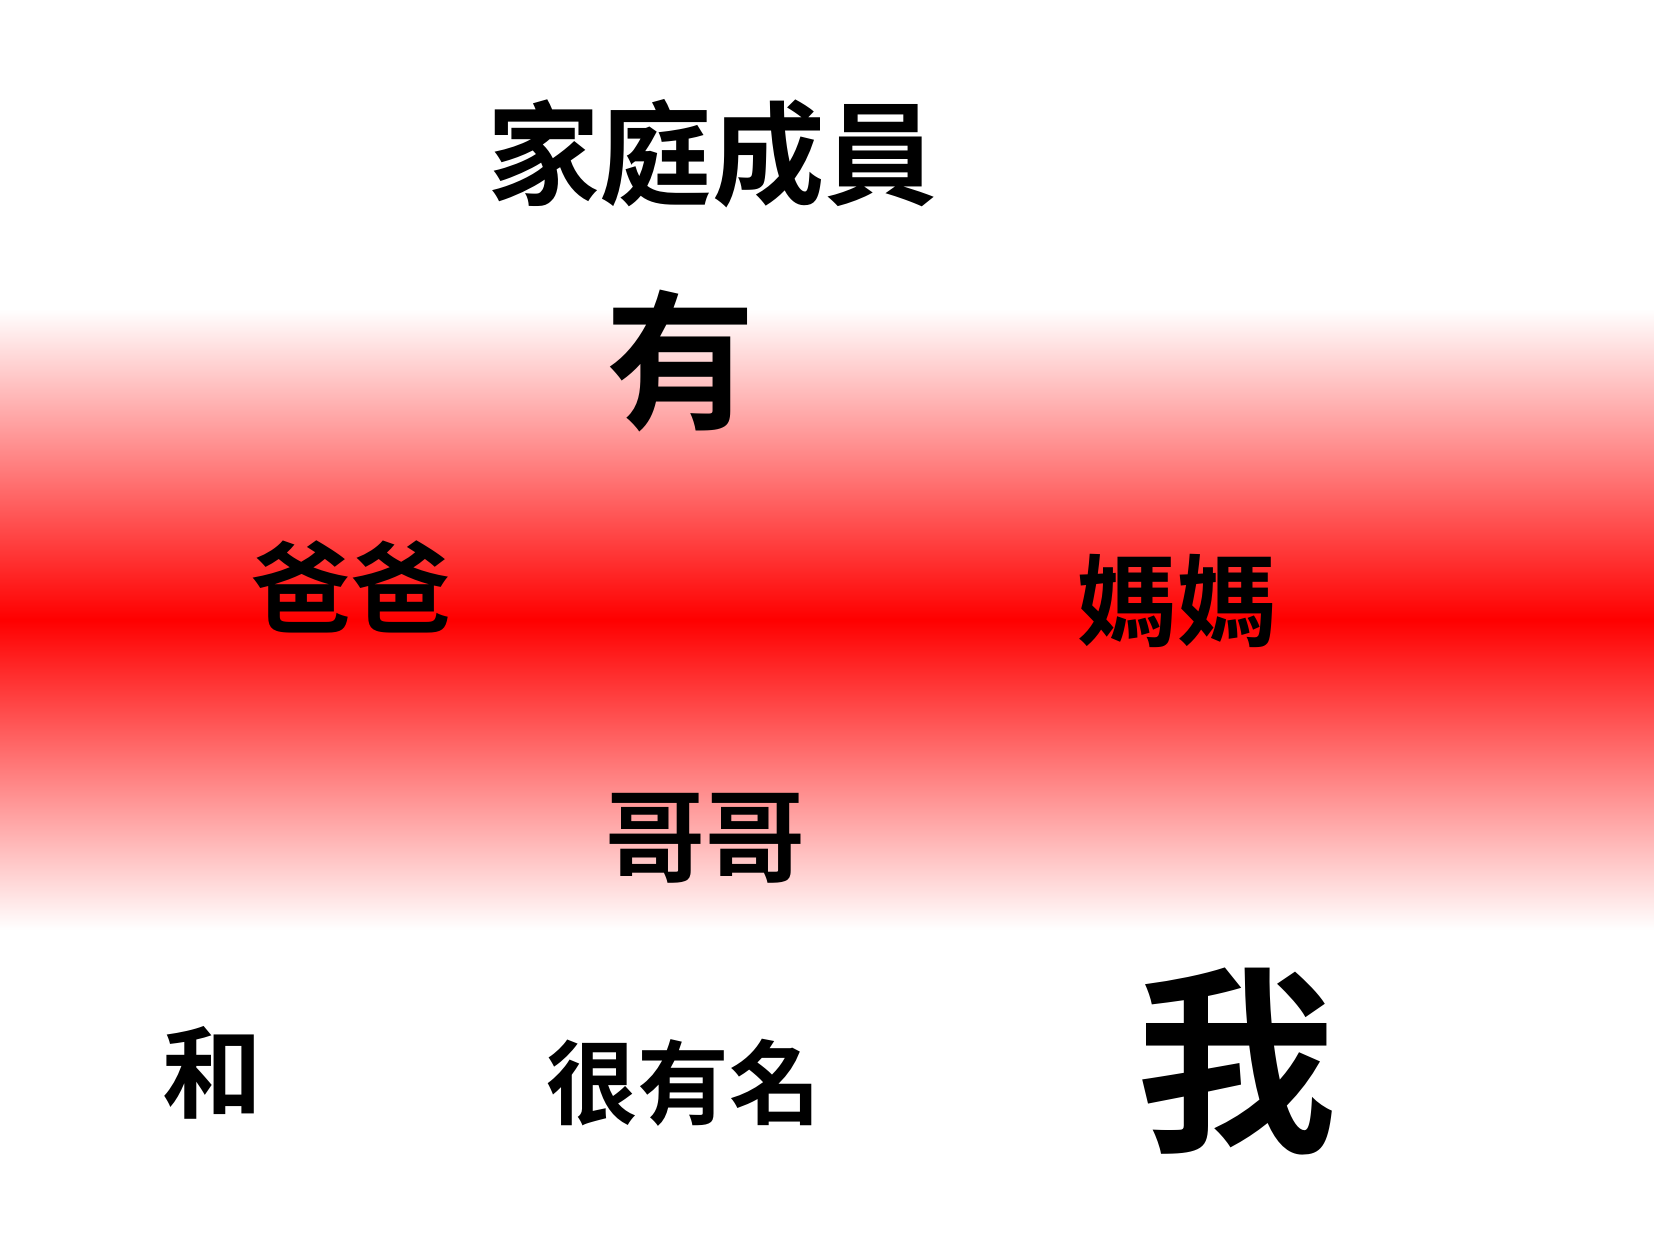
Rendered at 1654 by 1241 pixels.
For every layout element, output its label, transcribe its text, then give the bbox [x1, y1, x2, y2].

text_box 有 [590, 236, 827, 432]
text_box 爸爸 [236, 501, 532, 637]
text_box 媽媽 [1062, 514, 1536, 650]
text_box 和 [147, 987, 768, 1123]
text_box 哥哥 [590, 751, 975, 886]
text_box 我 [1122, 896, 1418, 1152]
text_box 很有名 [531, 1003, 886, 1129]
text_box 家庭成員 [472, 59, 1388, 209]
